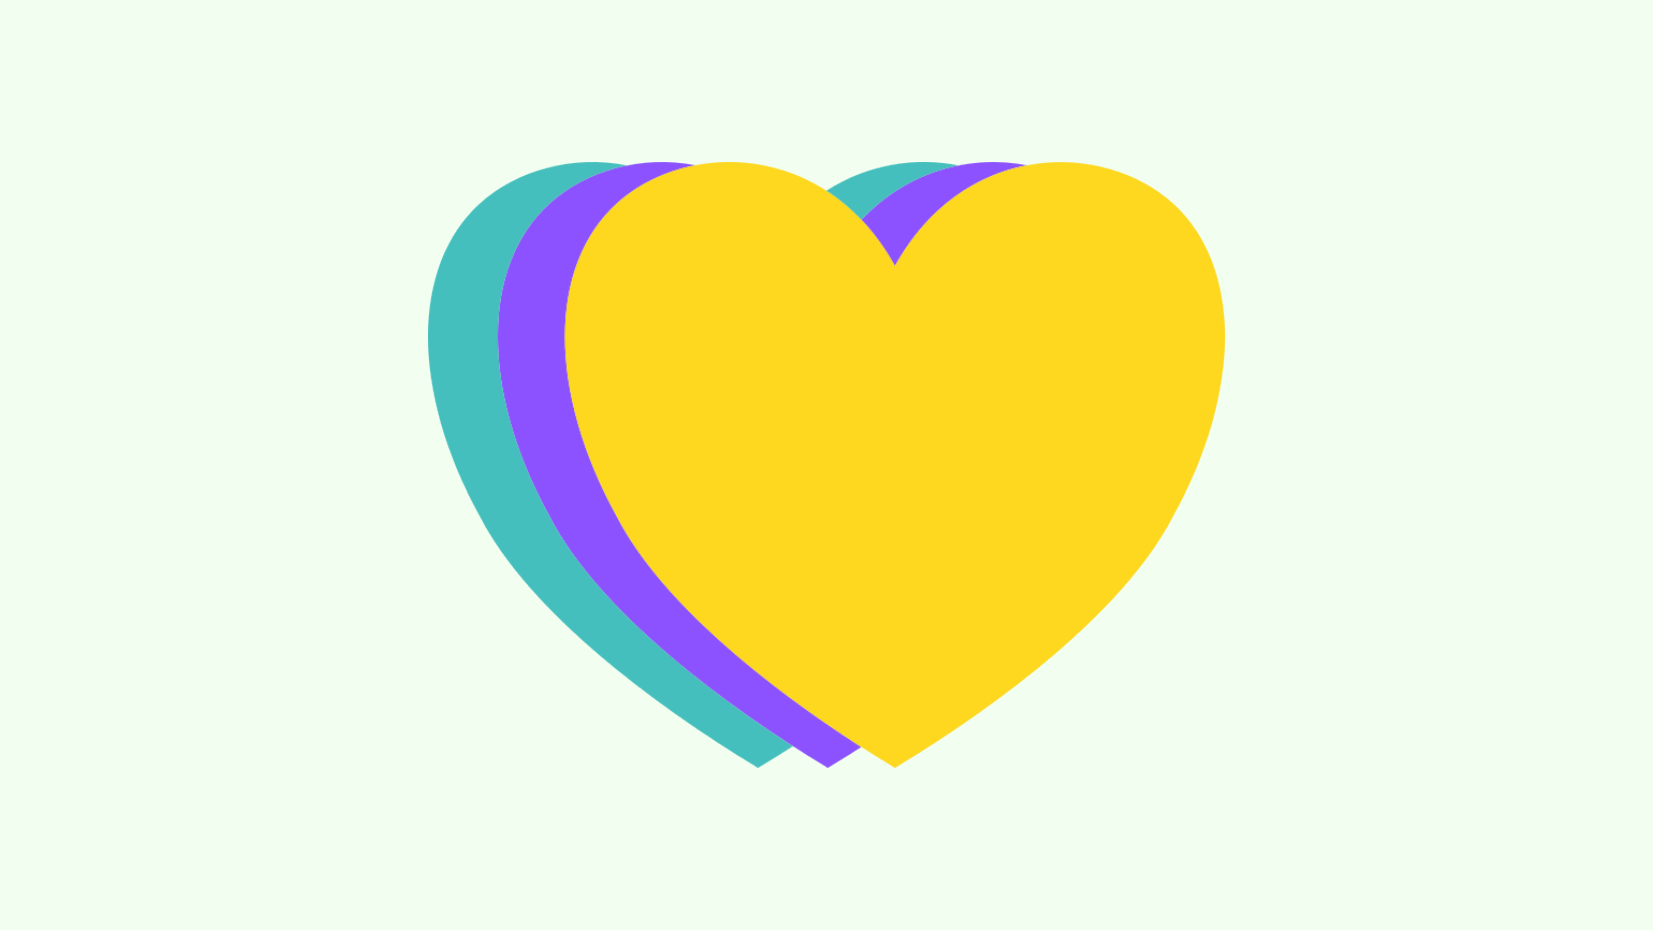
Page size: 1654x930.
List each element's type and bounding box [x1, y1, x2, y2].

picture [428, 162, 1225, 768]
